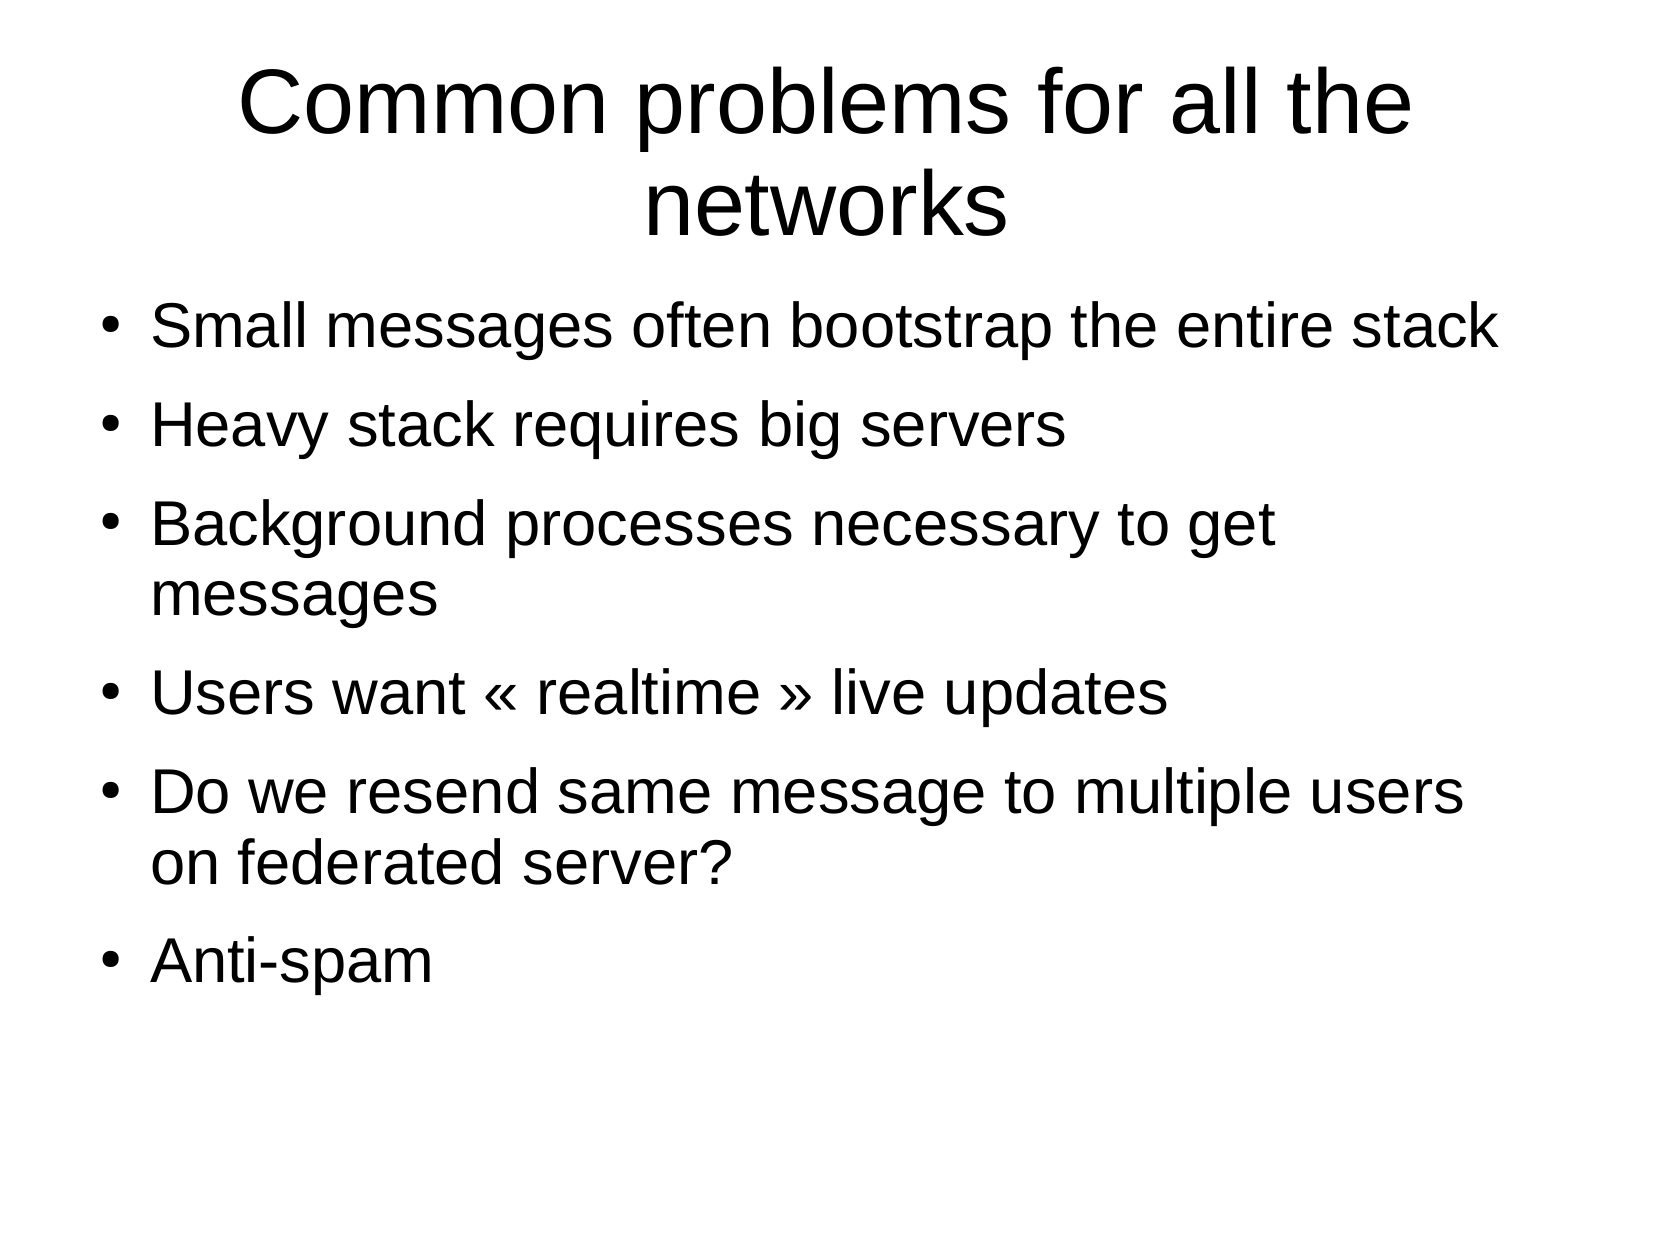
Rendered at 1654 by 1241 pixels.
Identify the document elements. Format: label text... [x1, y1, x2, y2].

title Common problems for all the networks [82, 49, 1571, 257]
list Small messages often bootstrap the entire stack Heavy stack requires big servers Background processes necessary to get messages Users want « realtime » live updates Do we resend same message to multiple users on federated server? Anti-spam [82, 290, 1538, 1010]
